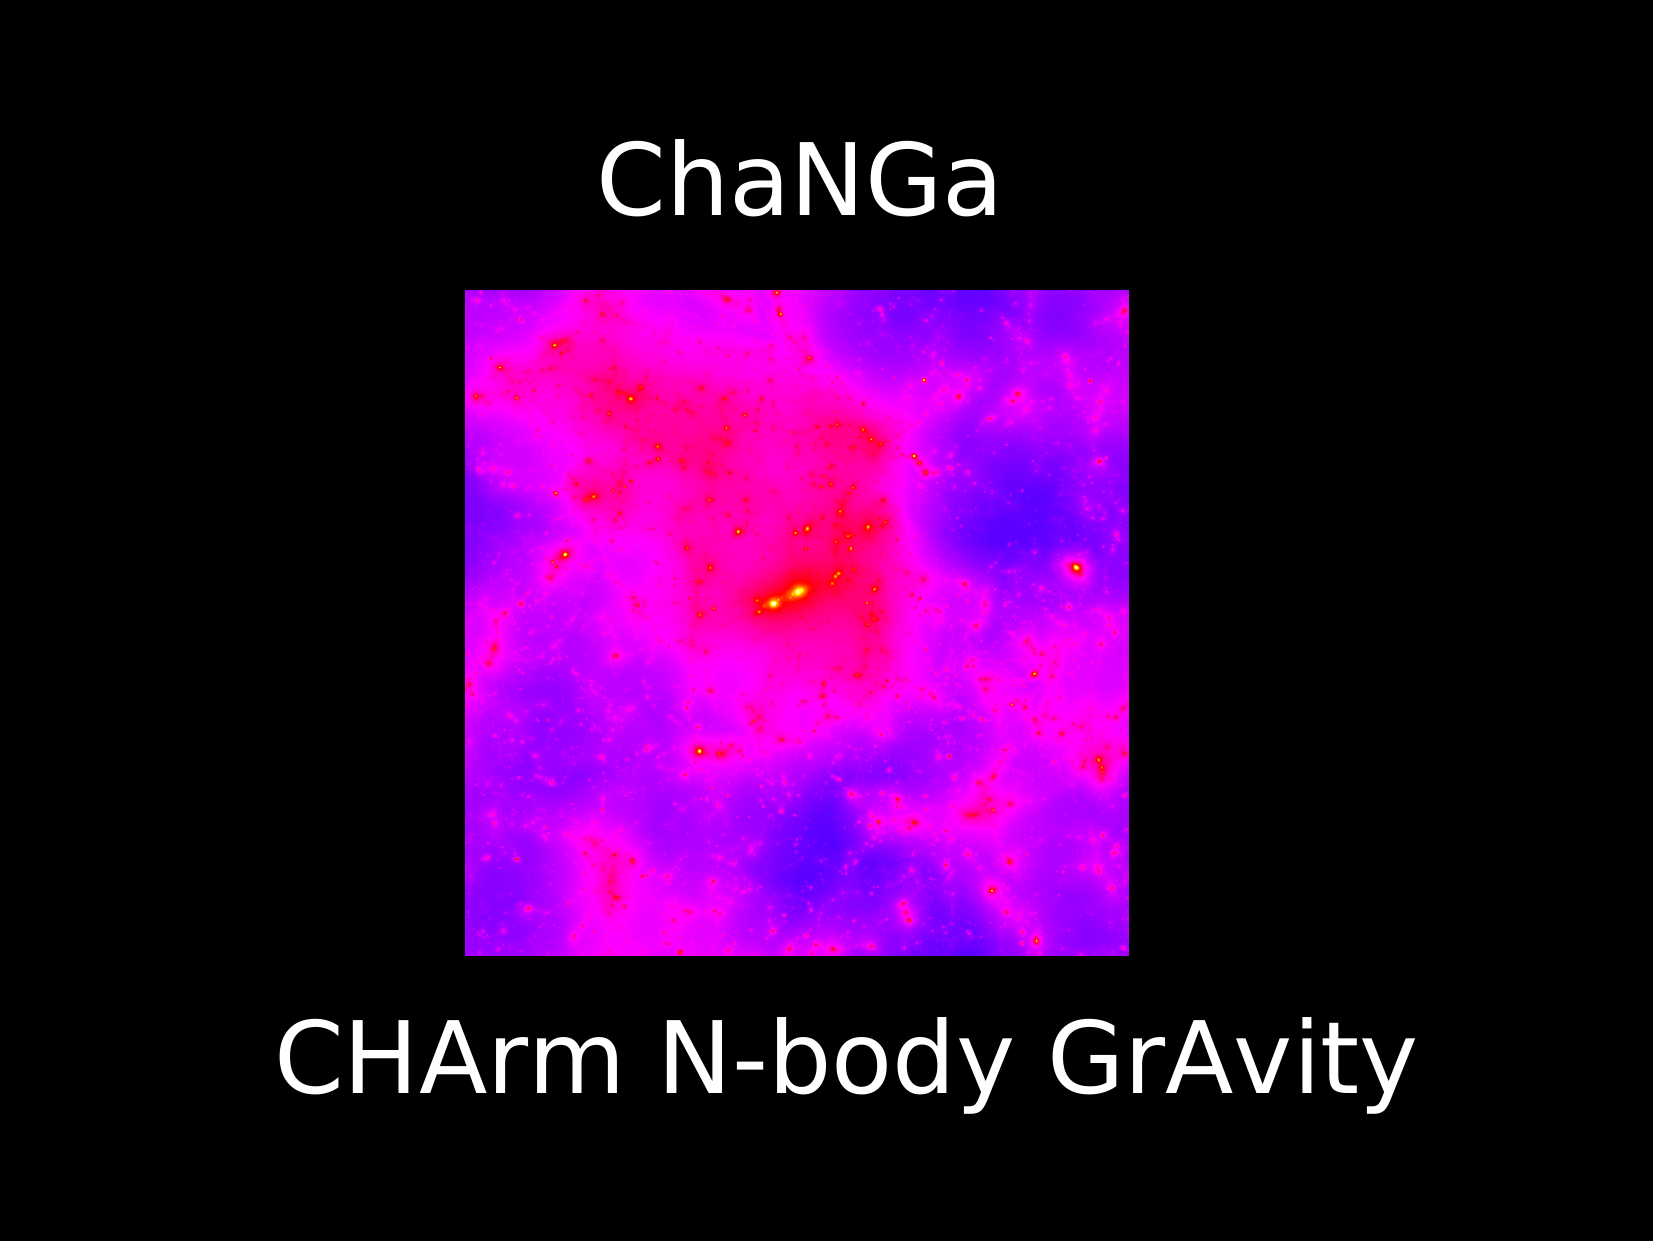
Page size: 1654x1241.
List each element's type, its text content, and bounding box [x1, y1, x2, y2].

text_box CHArm N-body GrAvity [259, 993, 1436, 1241]
text_box ChaNGa [581, 115, 1060, 247]
picture [465, 280, 1141, 956]
